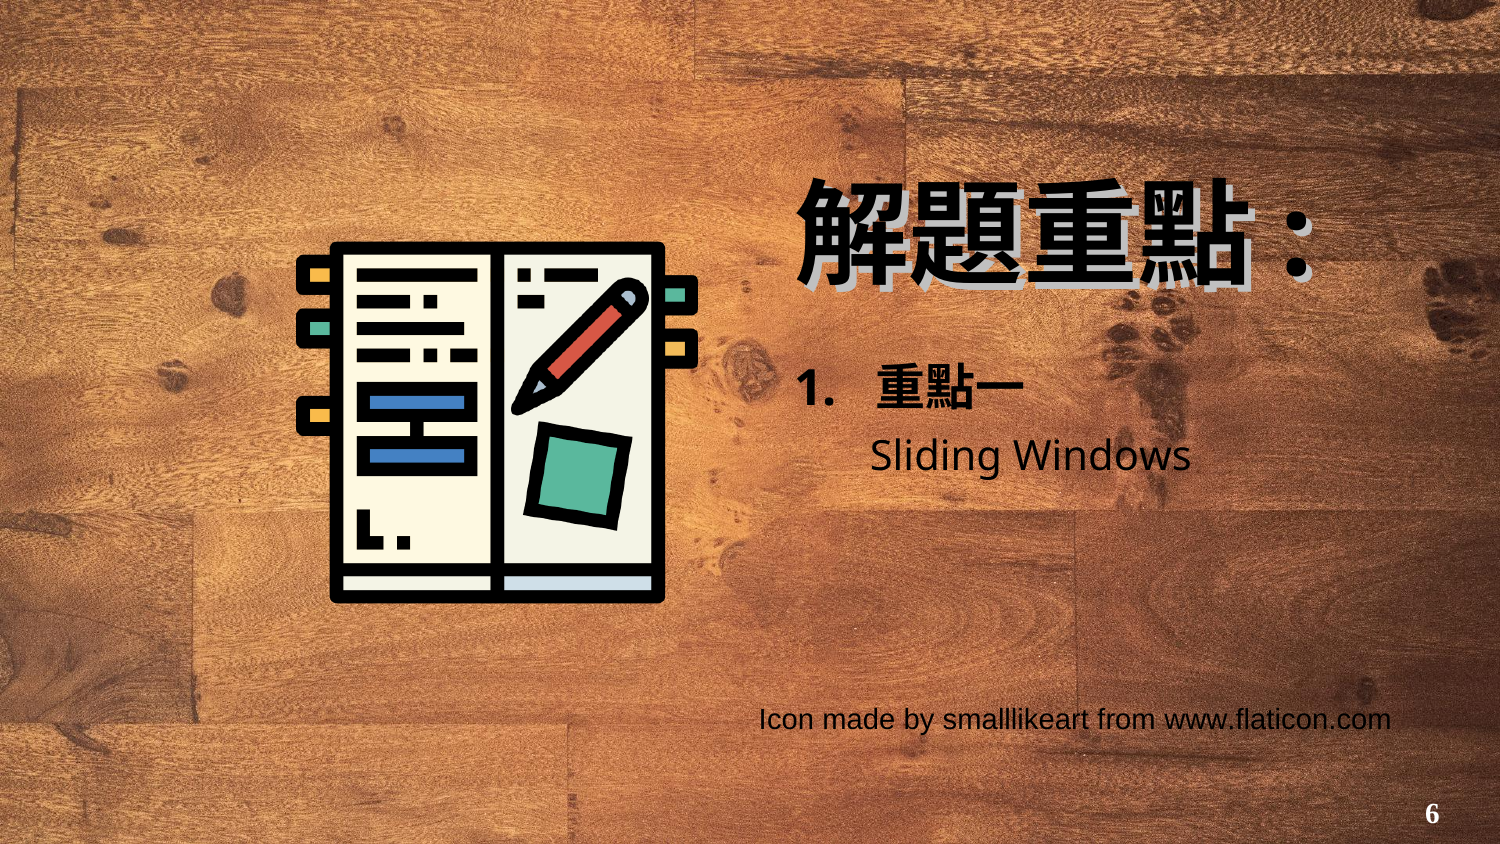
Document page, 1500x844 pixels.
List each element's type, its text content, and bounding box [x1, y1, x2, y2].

slide_number 5 [1410, 779, 1500, 844]
text_box Icon made by smalllikeart from www.flaticon.com [744, 693, 1407, 743]
title 解題重點: [779, 122, 1311, 314]
picture [296, 221, 698, 623]
subtitle 1. 重點一 Sliding Windows [779, 338, 1378, 642]
